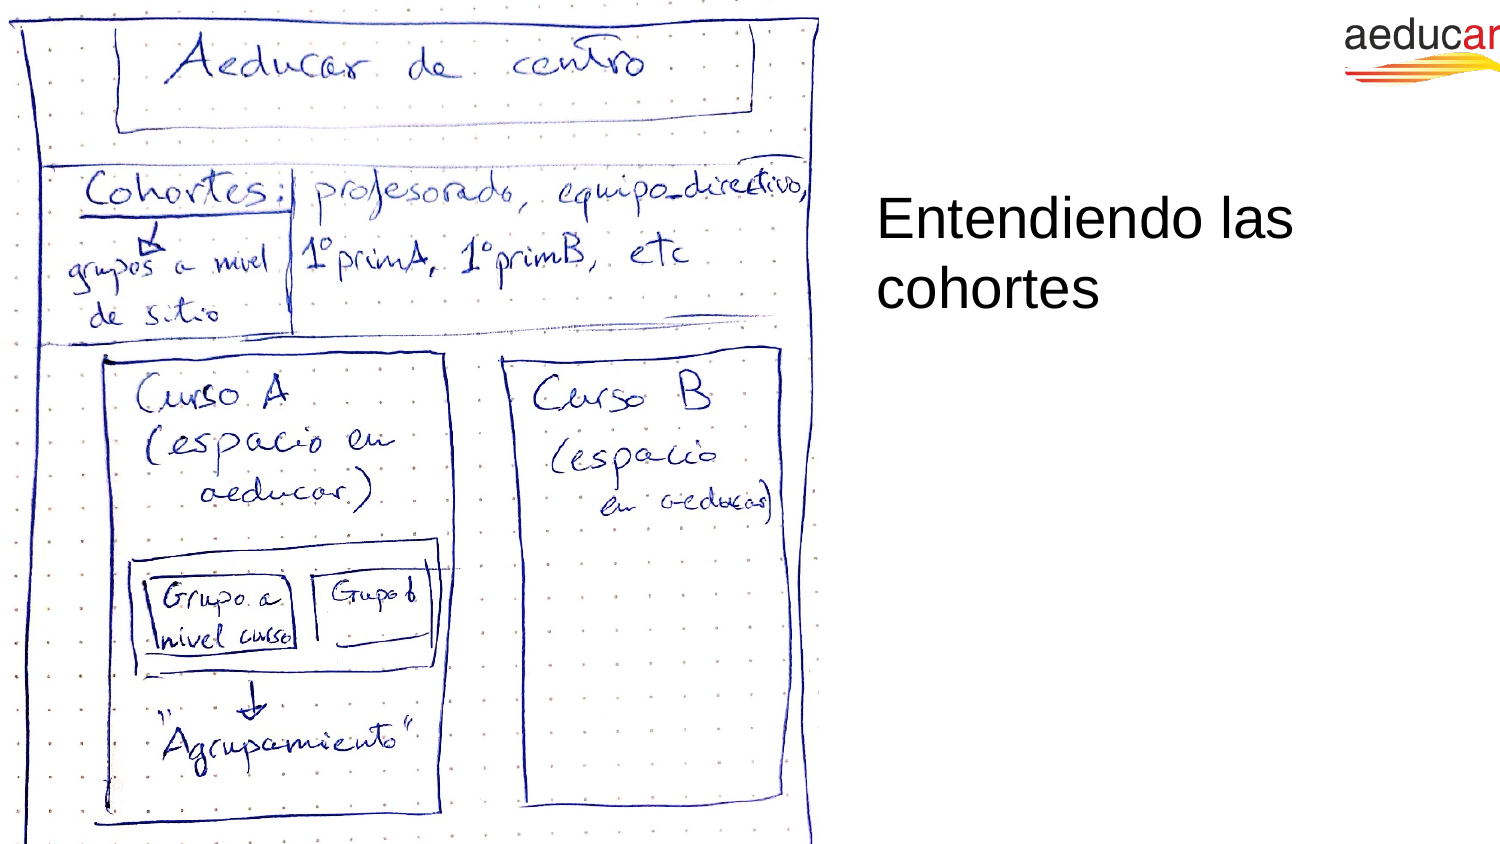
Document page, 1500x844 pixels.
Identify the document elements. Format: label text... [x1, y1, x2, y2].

title Entendiendo las cohortes [861, 164, 1481, 337]
picture [1344, 0, 1500, 104]
picture [0, 0, 819, 844]
